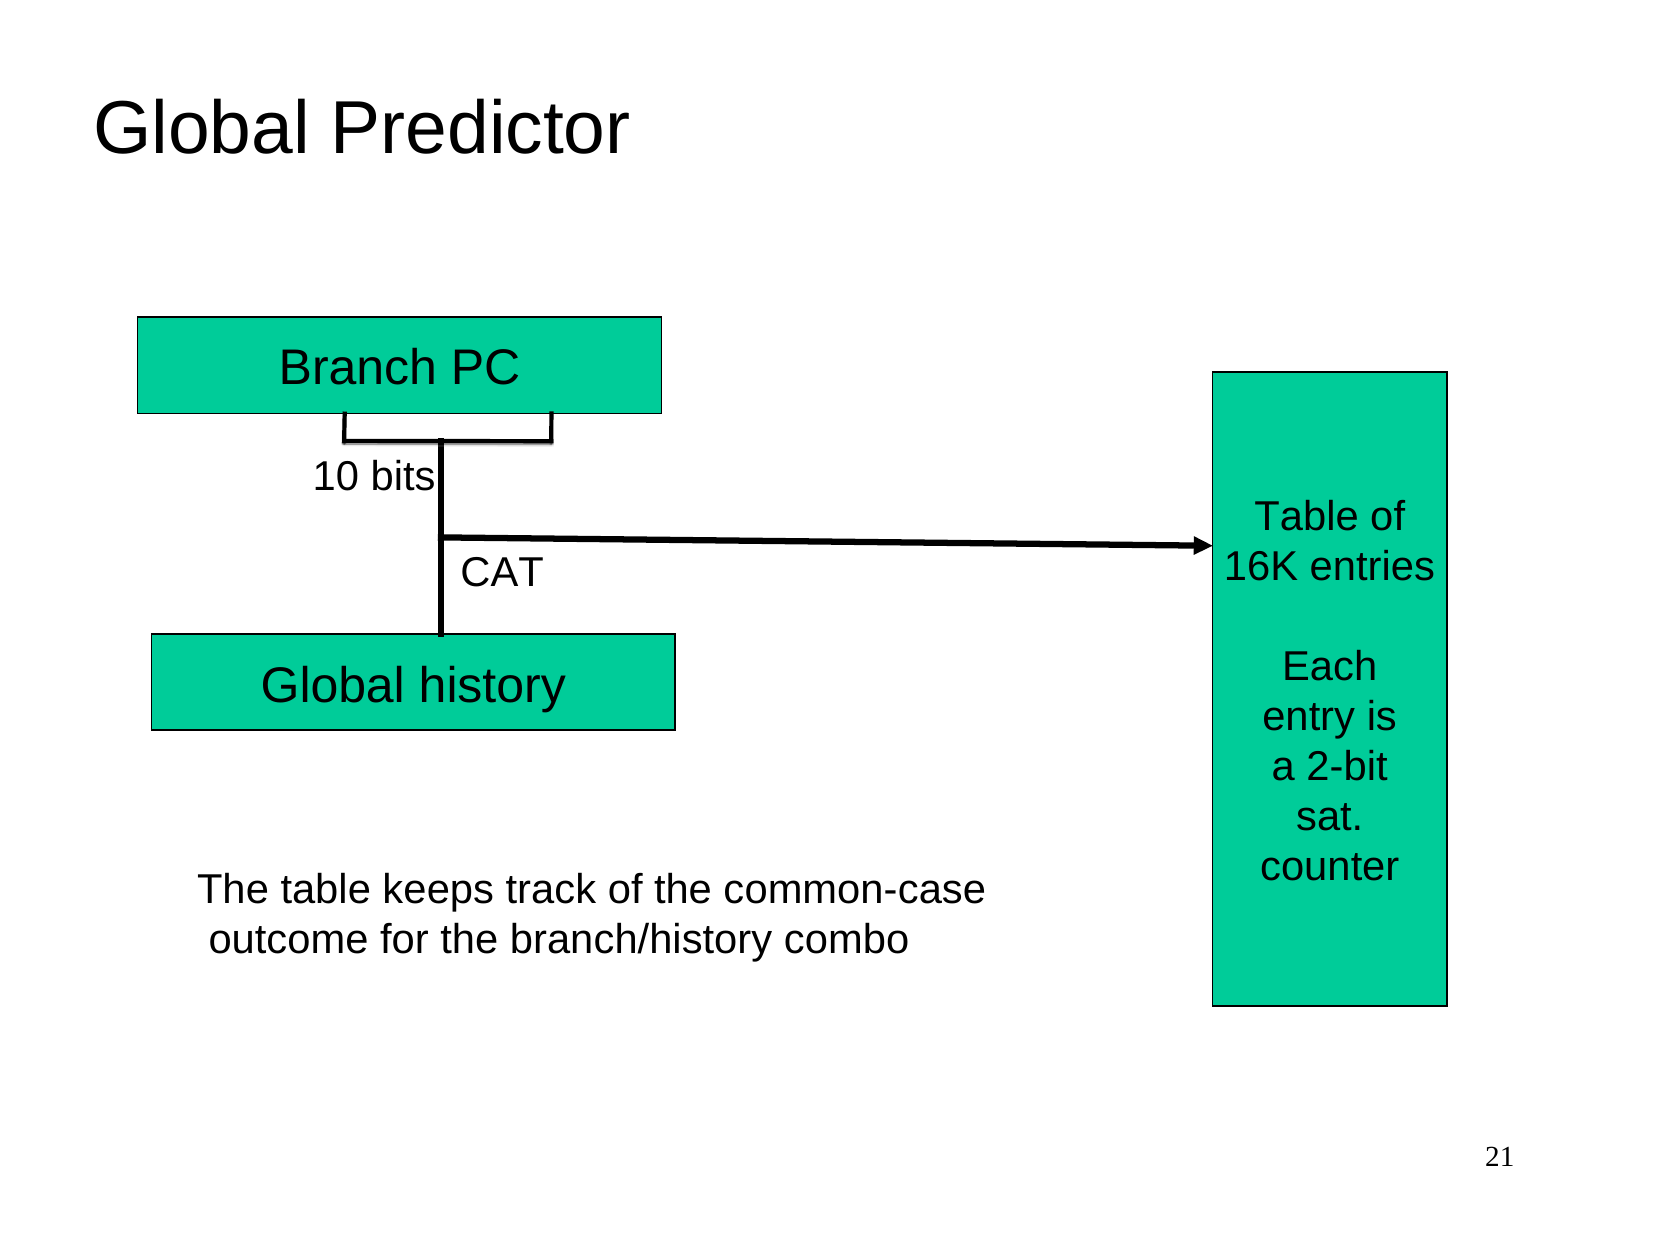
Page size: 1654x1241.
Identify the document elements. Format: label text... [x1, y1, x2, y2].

text_box Branch PC [137, 316, 662, 414]
text_box Table of 16K entries Each entry is a 2-bit sat. counter [1212, 371, 1447, 1006]
text_box Global Predictor [78, 71, 647, 177]
text_box 23 [1185, 1129, 1530, 1213]
text_box Global history [151, 633, 676, 731]
text_box The table keeps track of the common-case outcome for the branch/history combo [182, 854, 1002, 970]
text_box 10 bits [297, 440, 451, 507]
text_box CAT [445, 537, 559, 603]
